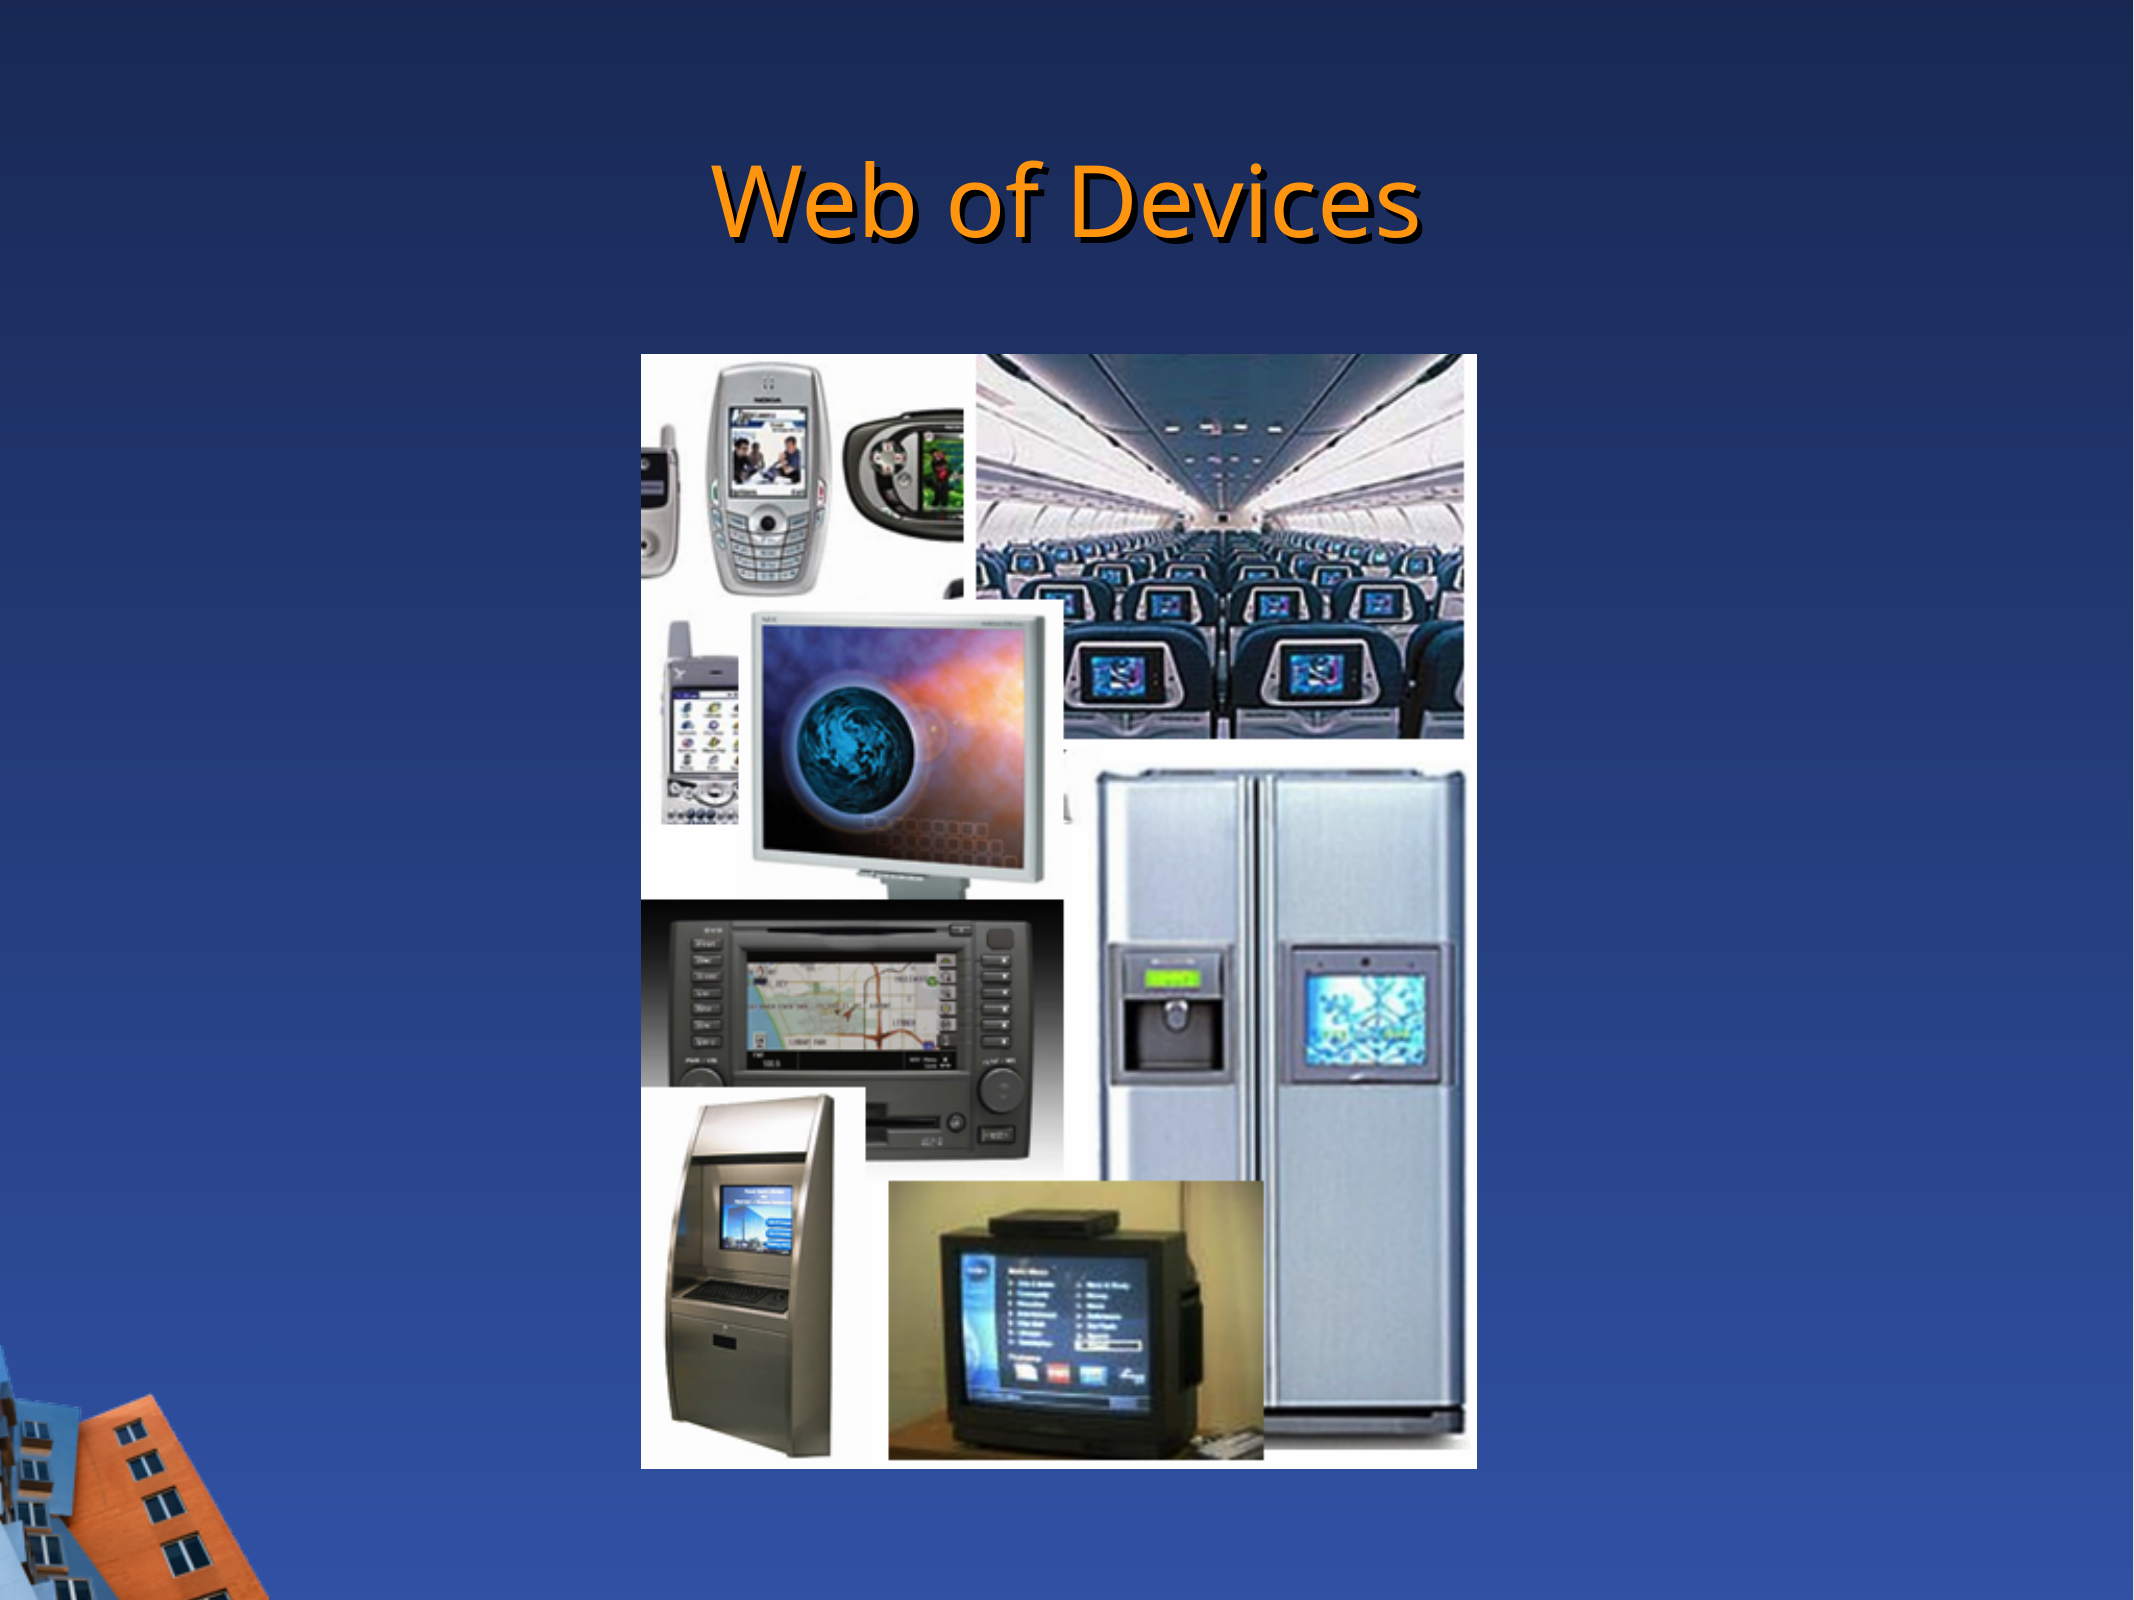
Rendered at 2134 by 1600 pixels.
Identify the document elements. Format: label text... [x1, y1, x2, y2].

picture [641, 354, 1477, 1469]
title Web of Devices [106, 63, 2027, 331]
picture [0, 1345, 269, 1600]
